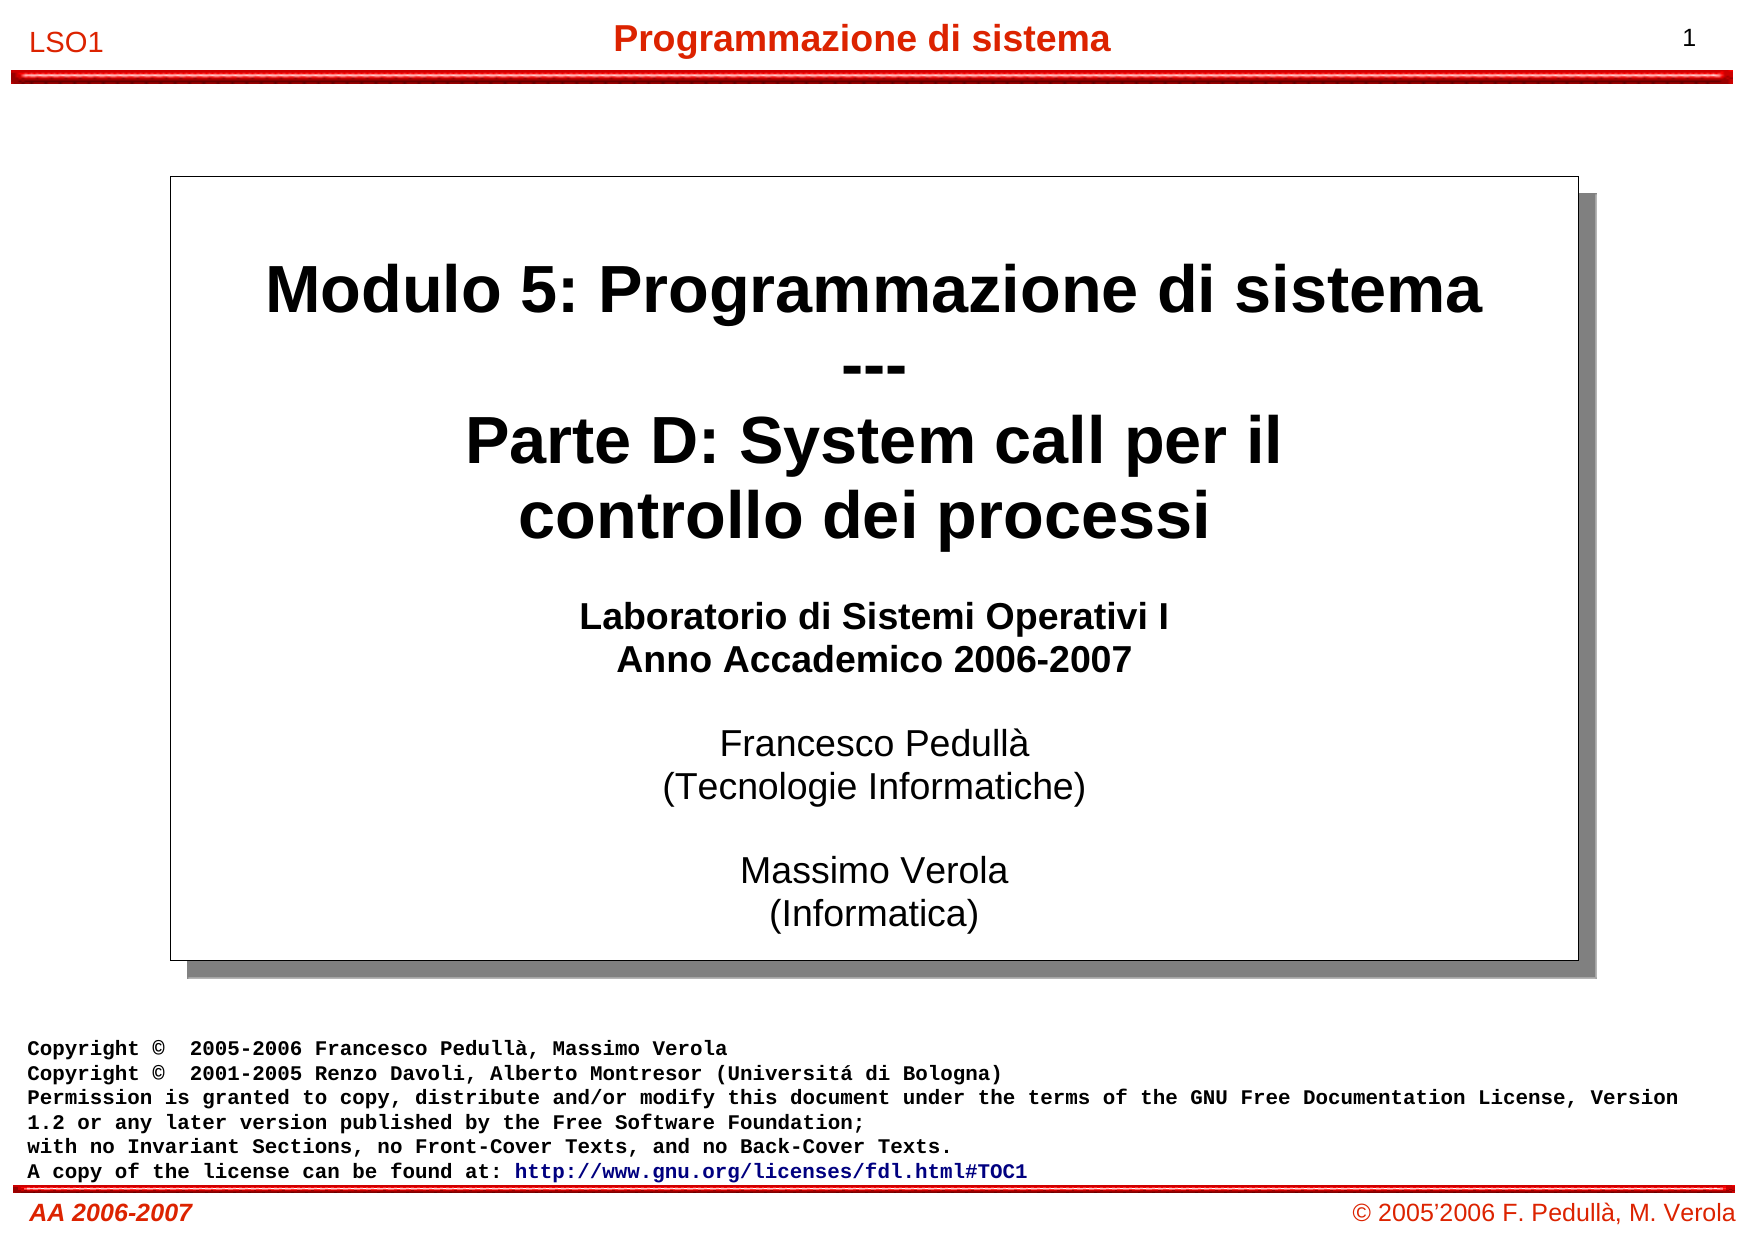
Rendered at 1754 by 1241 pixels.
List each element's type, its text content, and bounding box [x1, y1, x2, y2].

text_box Copyright © 2005-2006 Francesco Pedullà, Massimo Verola Copyright © 2001-2005 Renzo Davoli, Alberto Montresor (Universitá di Bologna) Permission is granted to copy, distribute and/or modify this document under the terms of the GNU Free Documentation License, Version 1.2 or any later version published by the Free Software Foundation; with no Invariant Sections, no Front-Cover Texts, and no Back-Cover Texts. A copy of the license can be found at: http://www.gnu.org/licenses/fdl.html#TOC1 [27, 1037, 1716, 1184]
picture [11, 70, 1733, 84]
text_box Modulo 5: Programmazione di sistema --- Parte D: System call per il controllo dei processi Laboratorio di Sistemi Operativi I Anno Accademico 2006-2007 Francesco Pedullà (Tecnologie Informatiche) Massimo Verola (Informatica) [170, 176, 1579, 961]
picture [13, 1185, 1735, 1193]
